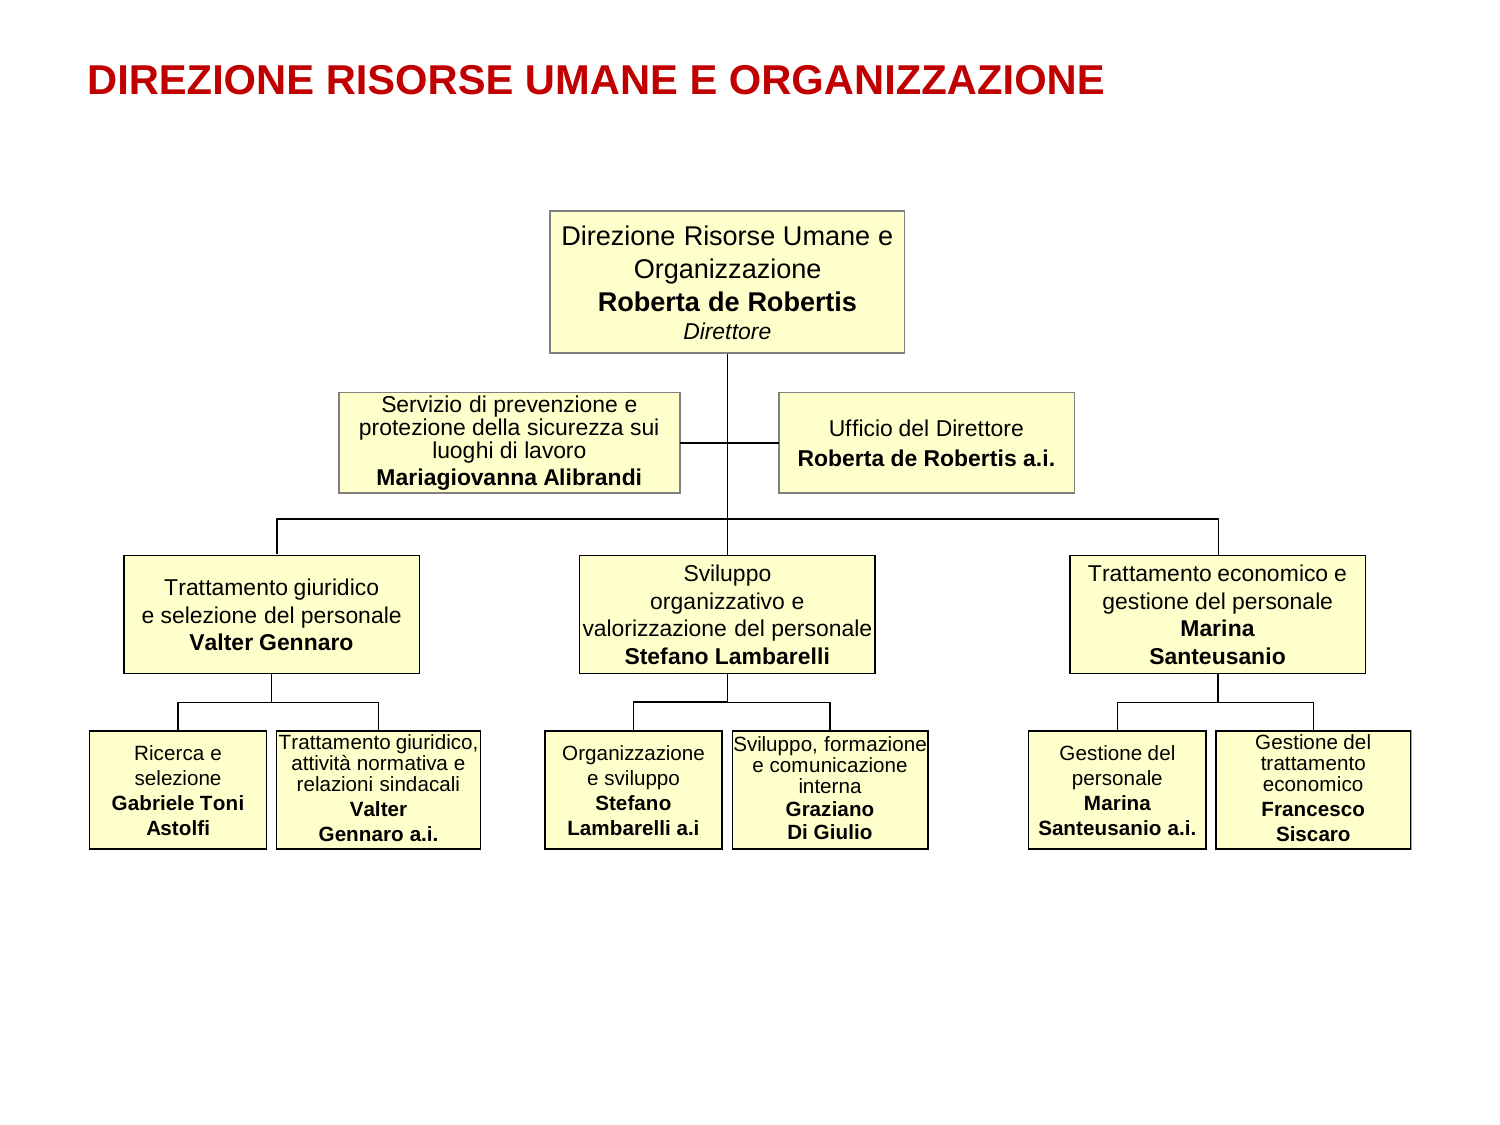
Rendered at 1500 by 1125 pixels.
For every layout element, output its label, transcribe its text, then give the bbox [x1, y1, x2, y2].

picture [88, 210, 1412, 860]
text_box DIREZIONE RISORSE UMANE E ORGANIZZAZIONE [72, 45, 1462, 128]
